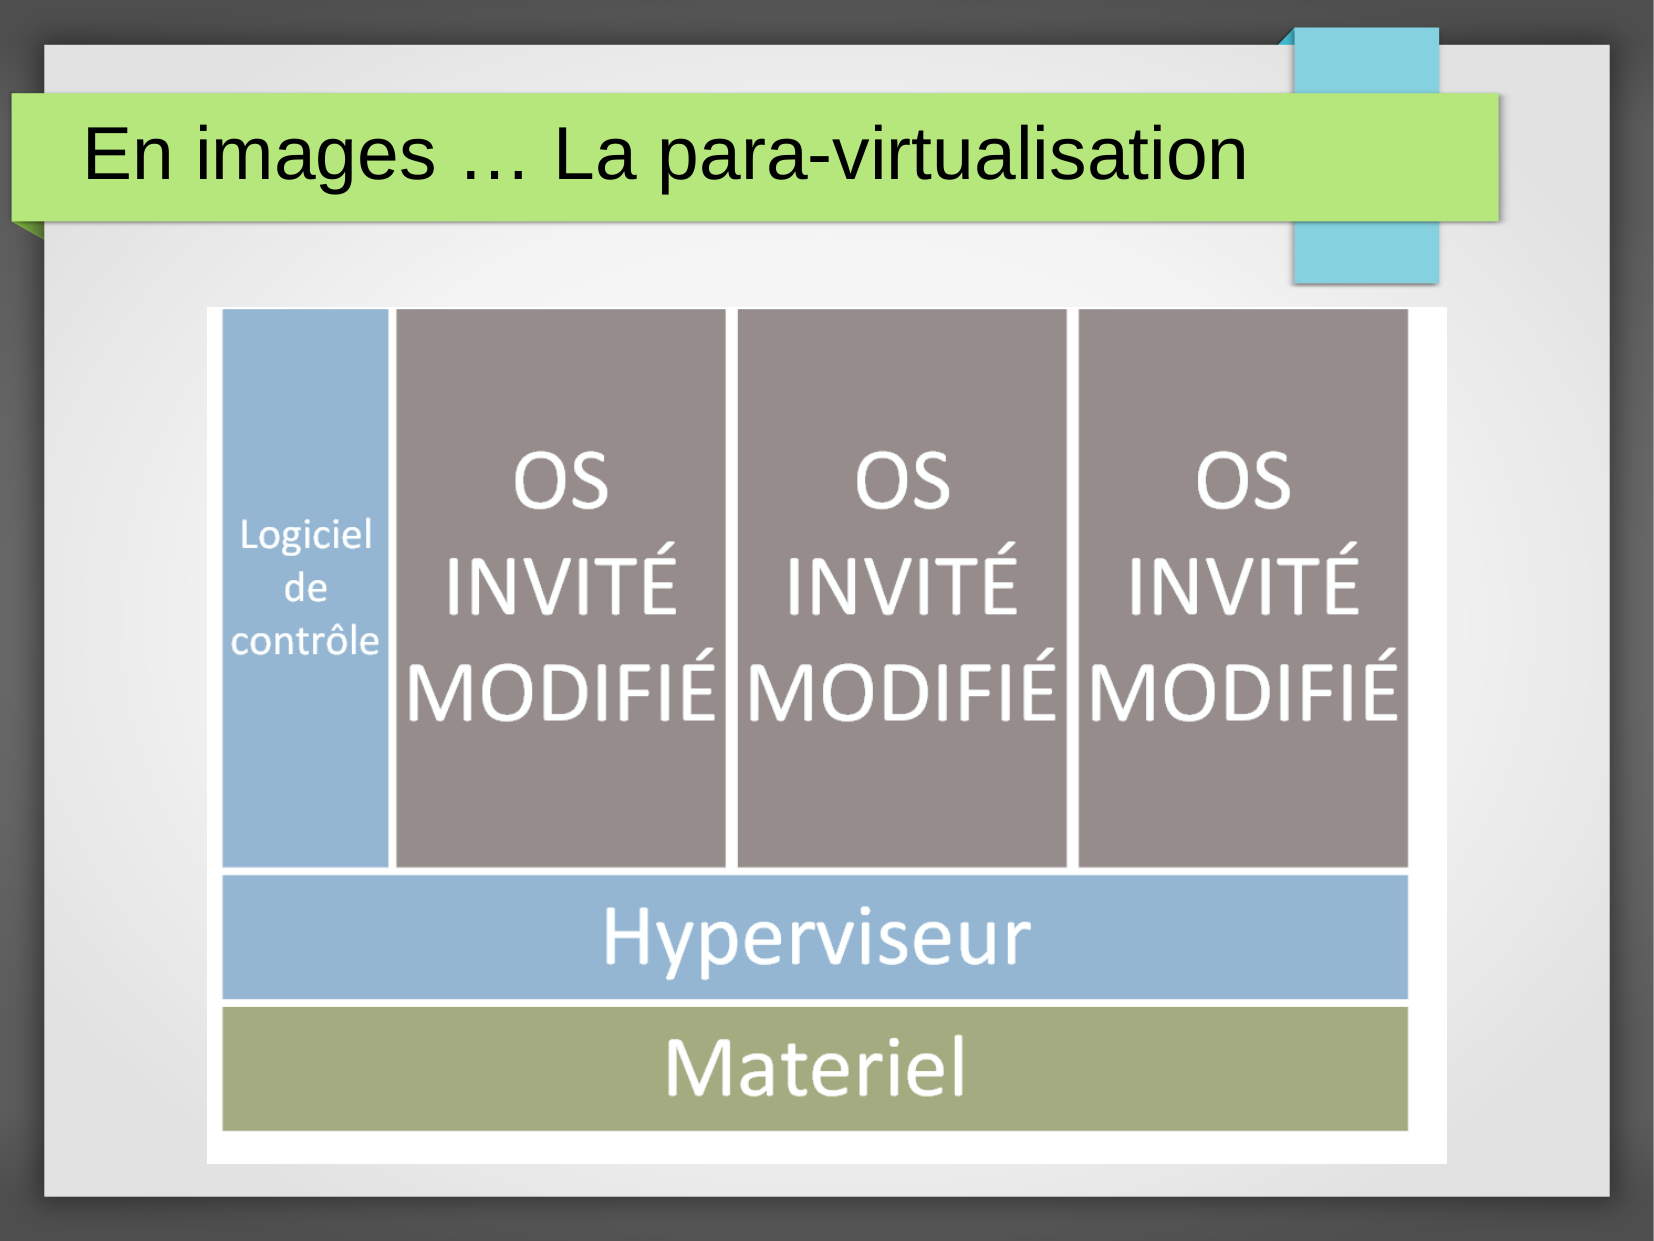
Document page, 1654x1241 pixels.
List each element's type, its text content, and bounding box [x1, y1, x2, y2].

picture [0, 0, 1654, 1241]
title En images … La para-virtualisation [82, 94, 1264, 213]
